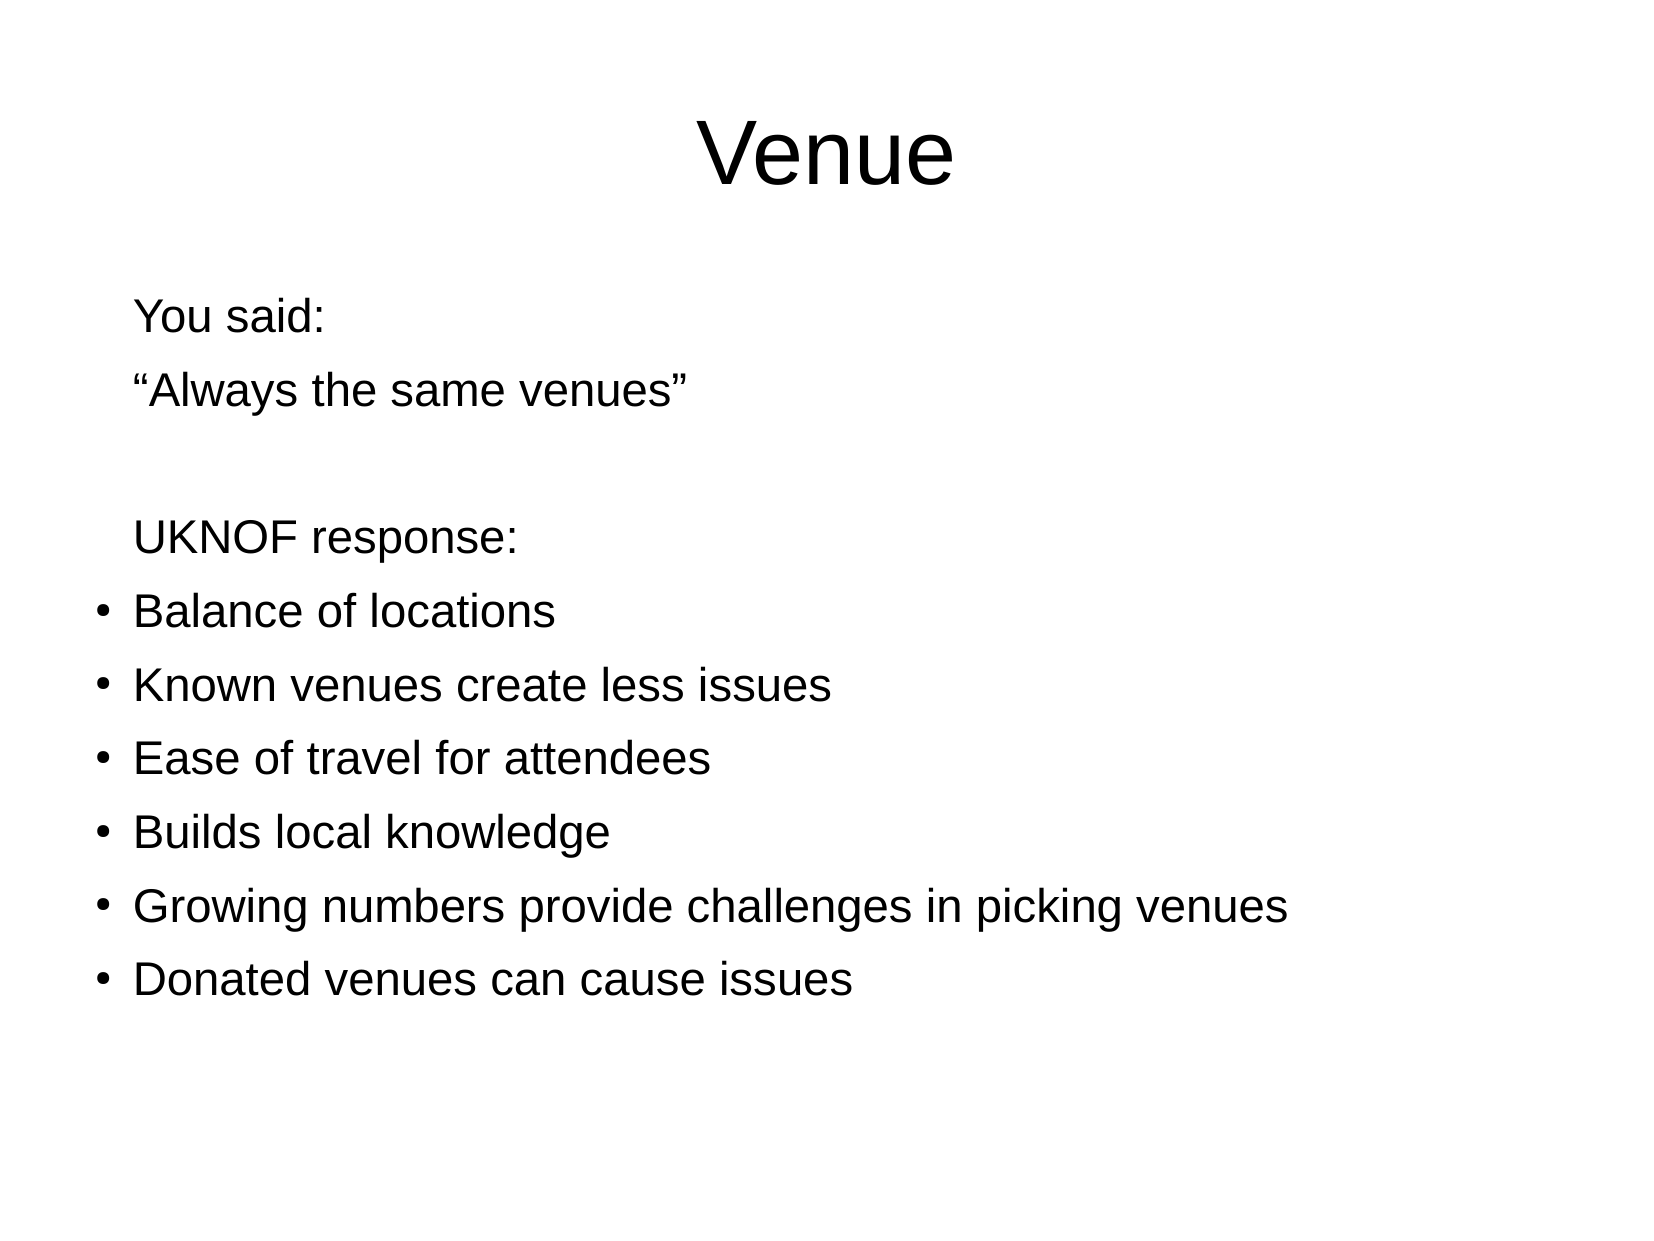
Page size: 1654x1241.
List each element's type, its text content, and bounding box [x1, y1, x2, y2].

title Venue [82, 49, 1571, 257]
list You said: “Always the same venues” UKNOF response: Balance of locations Known venues create less issues Ease of travel for attendees Builds local knowledge Growing numbers provide challenges in picking venues Donated venues can cause issues [82, 290, 1571, 1010]
